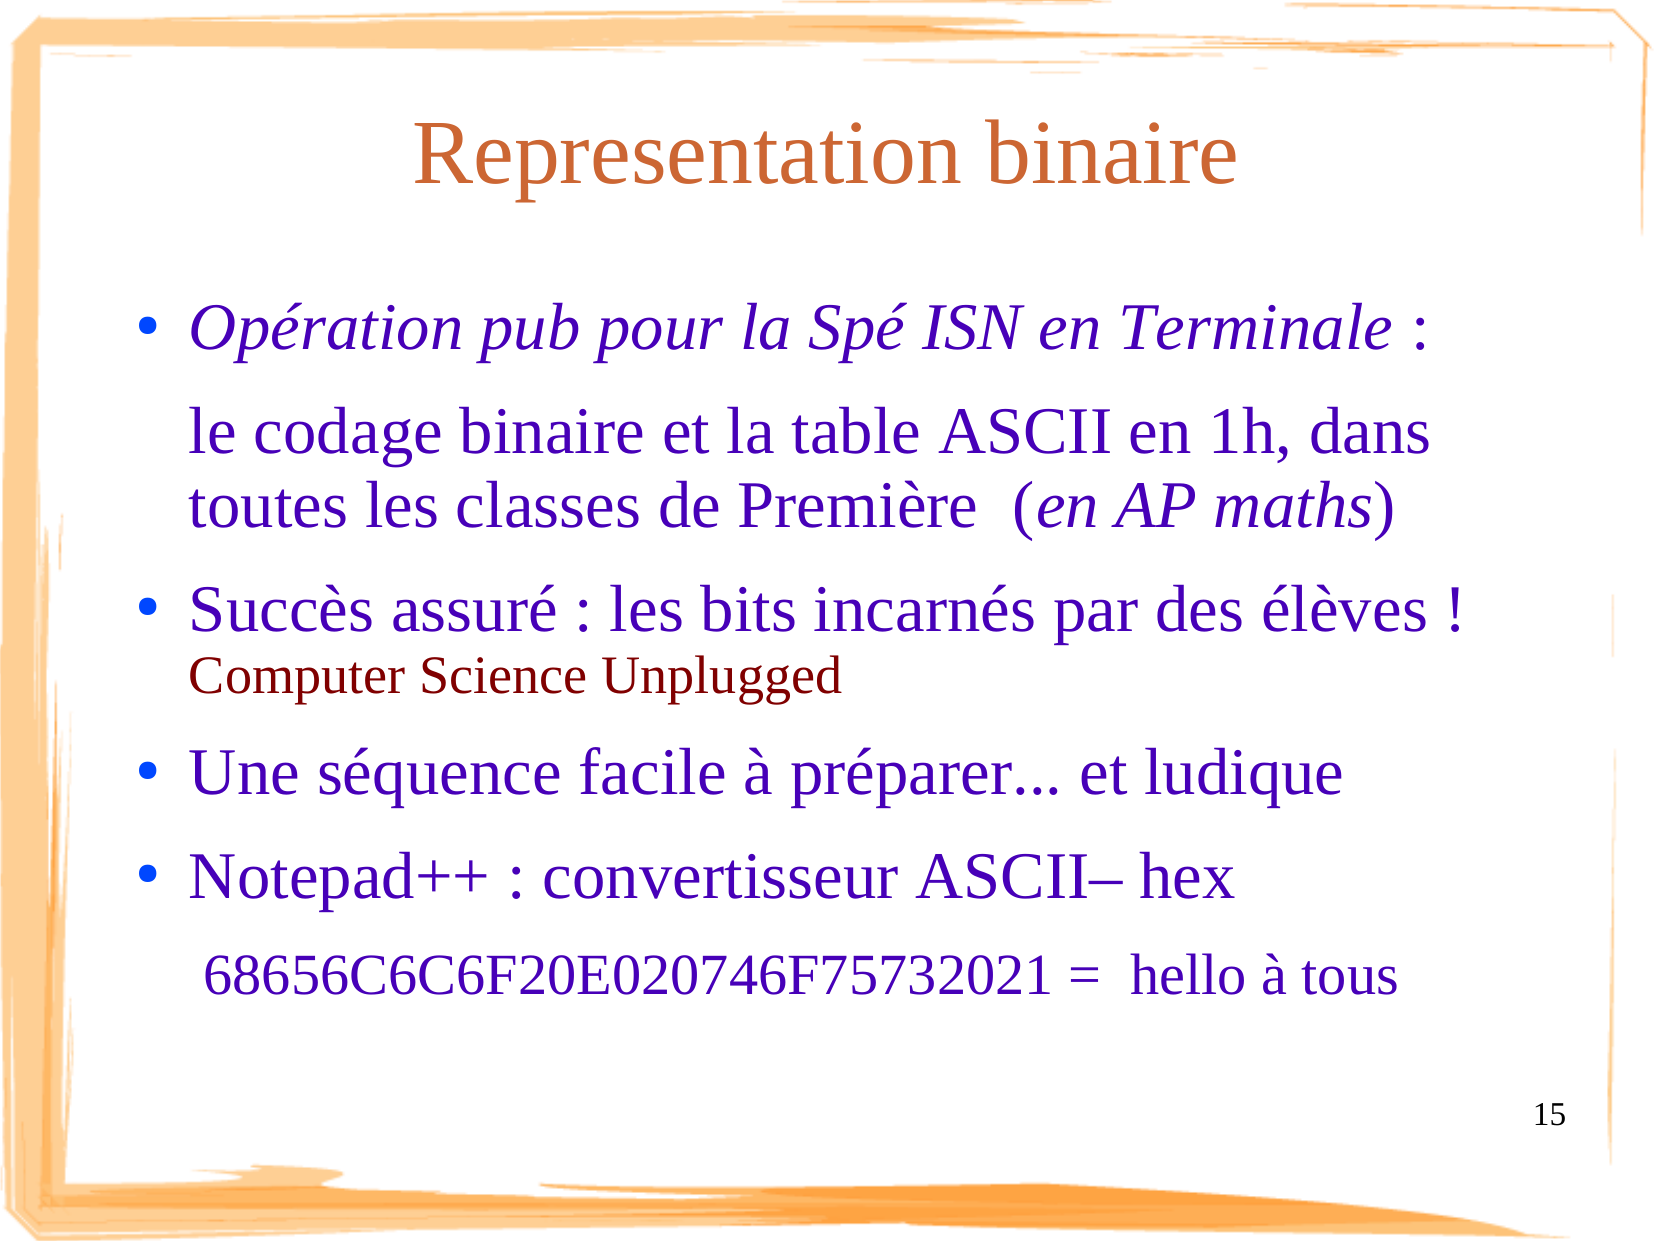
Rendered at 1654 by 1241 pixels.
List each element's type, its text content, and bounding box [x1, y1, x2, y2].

picture [0, 0, 1654, 1241]
title Representation binaire [82, 49, 1571, 257]
list Opération pub pour la Spé ISN en Terminale : le codage binaire et la table ASCII en 1h, dans toutes les classes de Première (en AP maths) Succès assuré : les bits incarnés par des élèves ! Computer Science Unplugged Une séquence facile à préparer... et ludique Notepad++ : convertisseur ASCII– hex 68656C6C6F20E020746F75732021 = hello à tous [118, 290, 1571, 1063]
